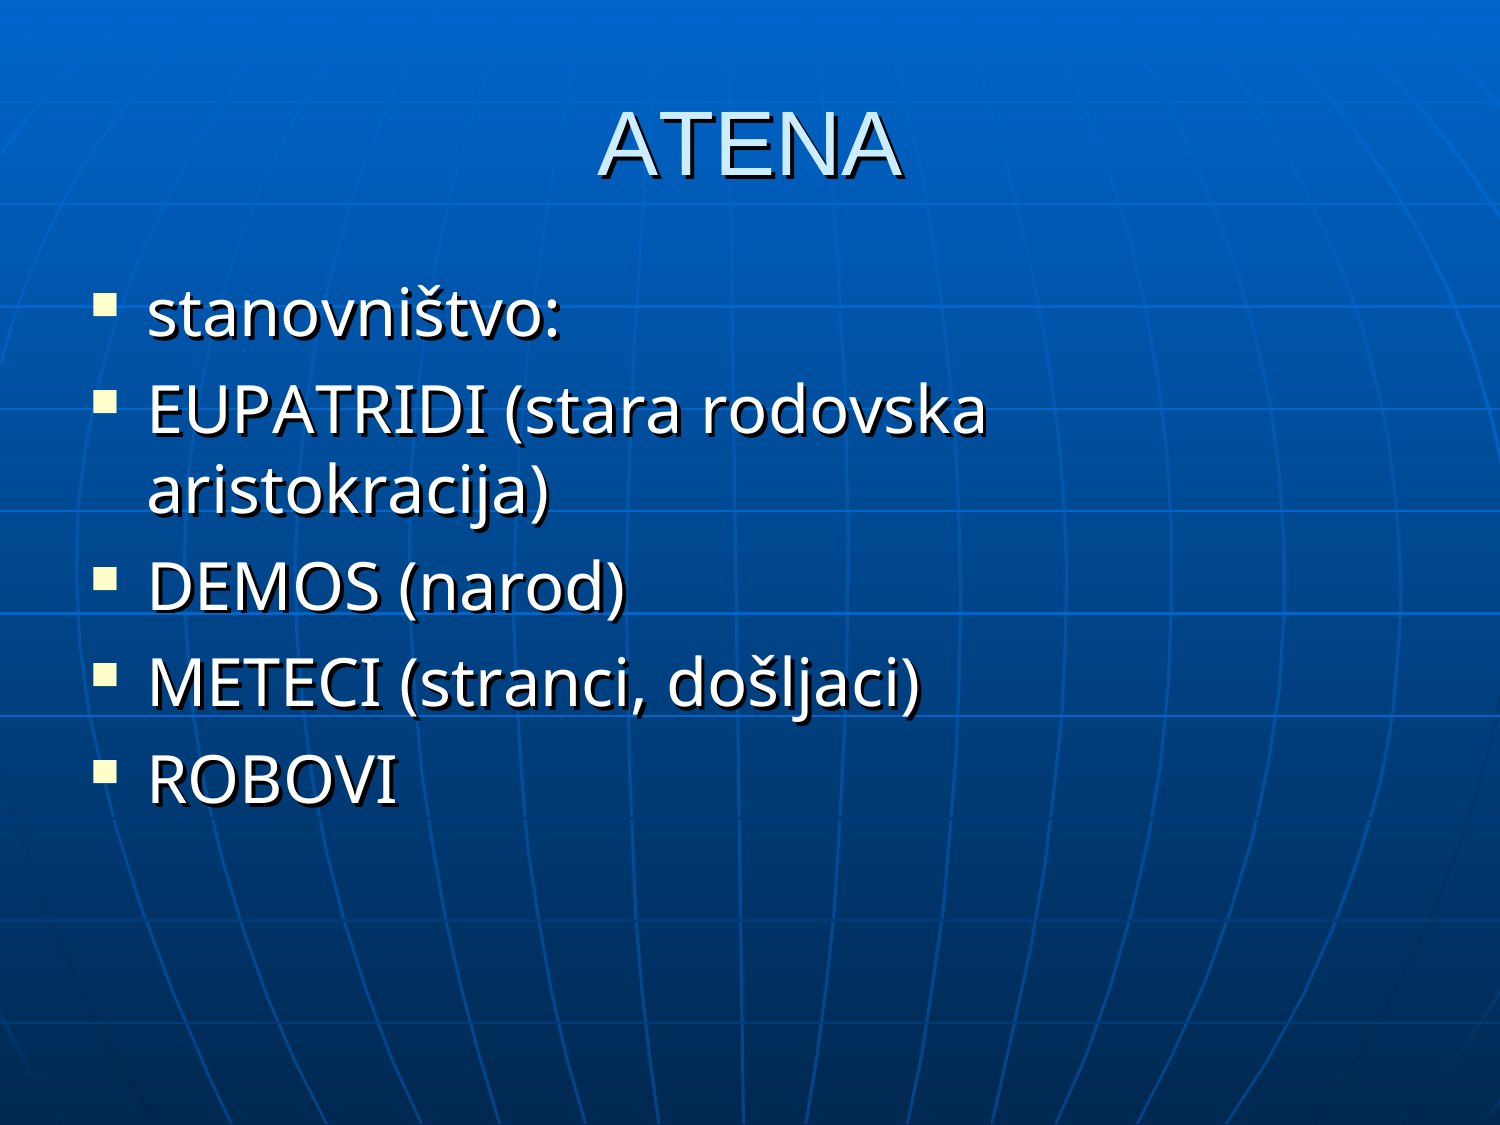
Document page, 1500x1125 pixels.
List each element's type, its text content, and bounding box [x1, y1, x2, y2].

list stanovništvo: EUPATRIDI (stara rodovska aristokracija) DEMOS (narod) METECI (stranci, došljaci) ROBOVI [75, 262, 1426, 1006]
title ATENA [75, 45, 1426, 233]
